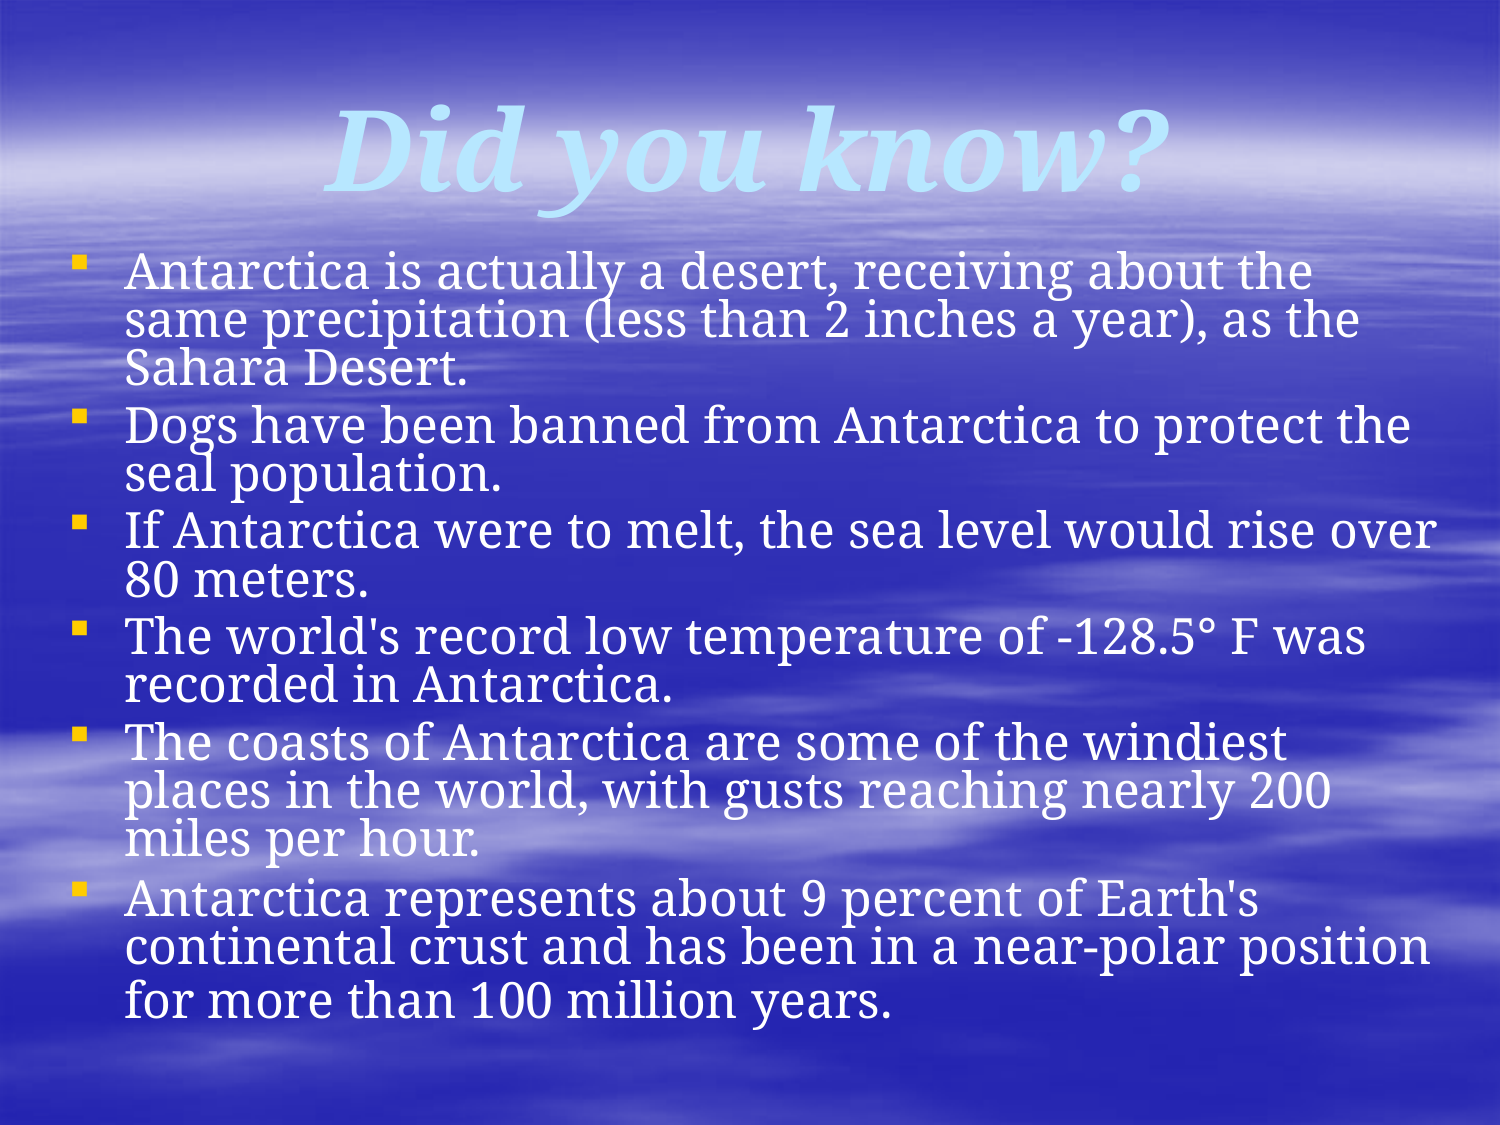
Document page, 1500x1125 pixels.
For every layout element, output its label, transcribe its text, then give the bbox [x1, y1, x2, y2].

list Antarctica is actually a desert, receiving about the same precipitation (less than 2 inches a year), as the Sahara Desert. Dogs have been banned from Antarctica to protect the seal population. If Antarctica were to melt, the sea level would rise over 80 meters. The world's record low temperature of -128.5° F was recorded in Antarctica. The coasts of Antarctica are some of the windiest places in the world, with gusts reaching nearly 200 miles per hour. Antarctica represents about 9 percent of Earth's continental crust and has been in a near-polar position for more than 100 million years. [53, 243, 1455, 1059]
title Did you know? [49, 37, 1446, 255]
picture [0, 0, 1500, 1125]
